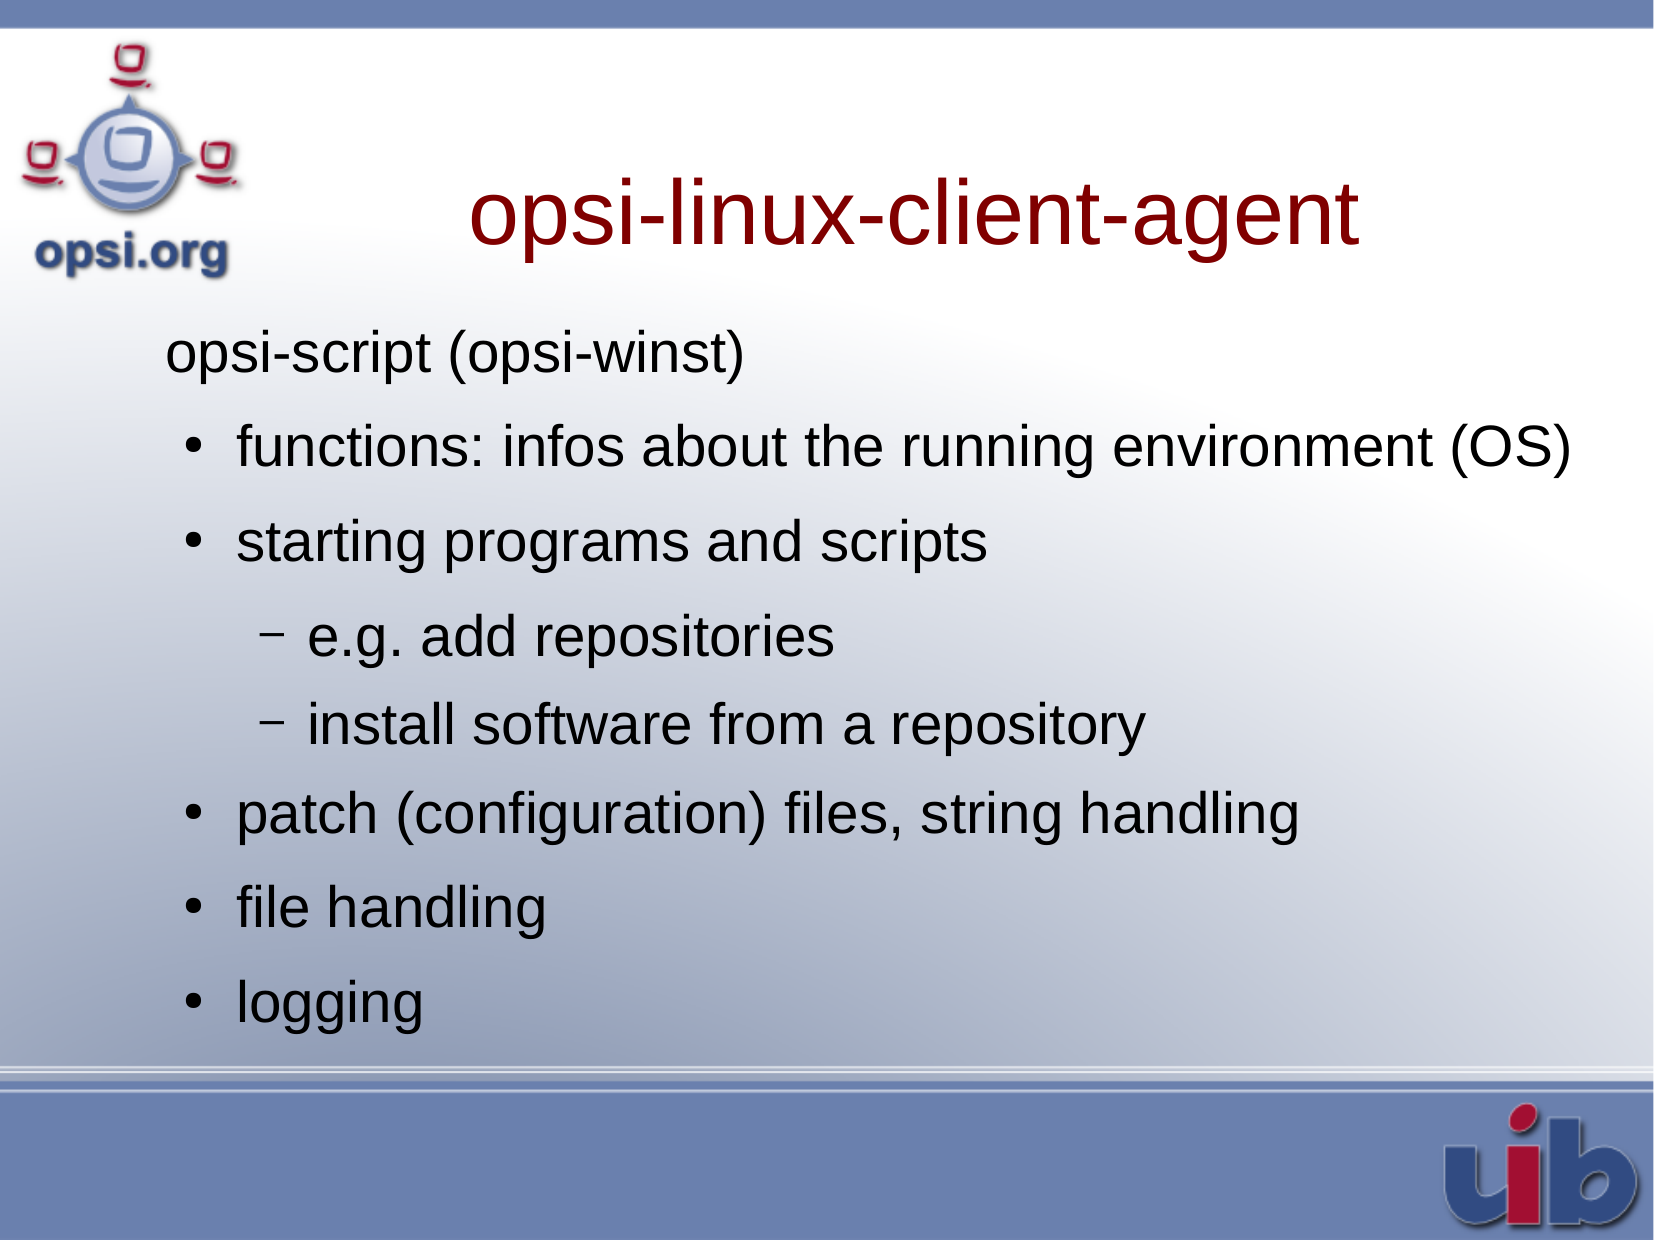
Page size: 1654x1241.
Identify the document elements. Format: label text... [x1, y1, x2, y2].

list opsi-script (opsi-winst) functions: infos about the running environment (OS) starting programs and scripts e.g. add repositories install software from a repository patch (configuration) files, string handling file handling logging [165, 319, 1648, 1128]
title opsi-linux-client-agent [206, 147, 1625, 278]
picture [0, 0, 1654, 1241]
